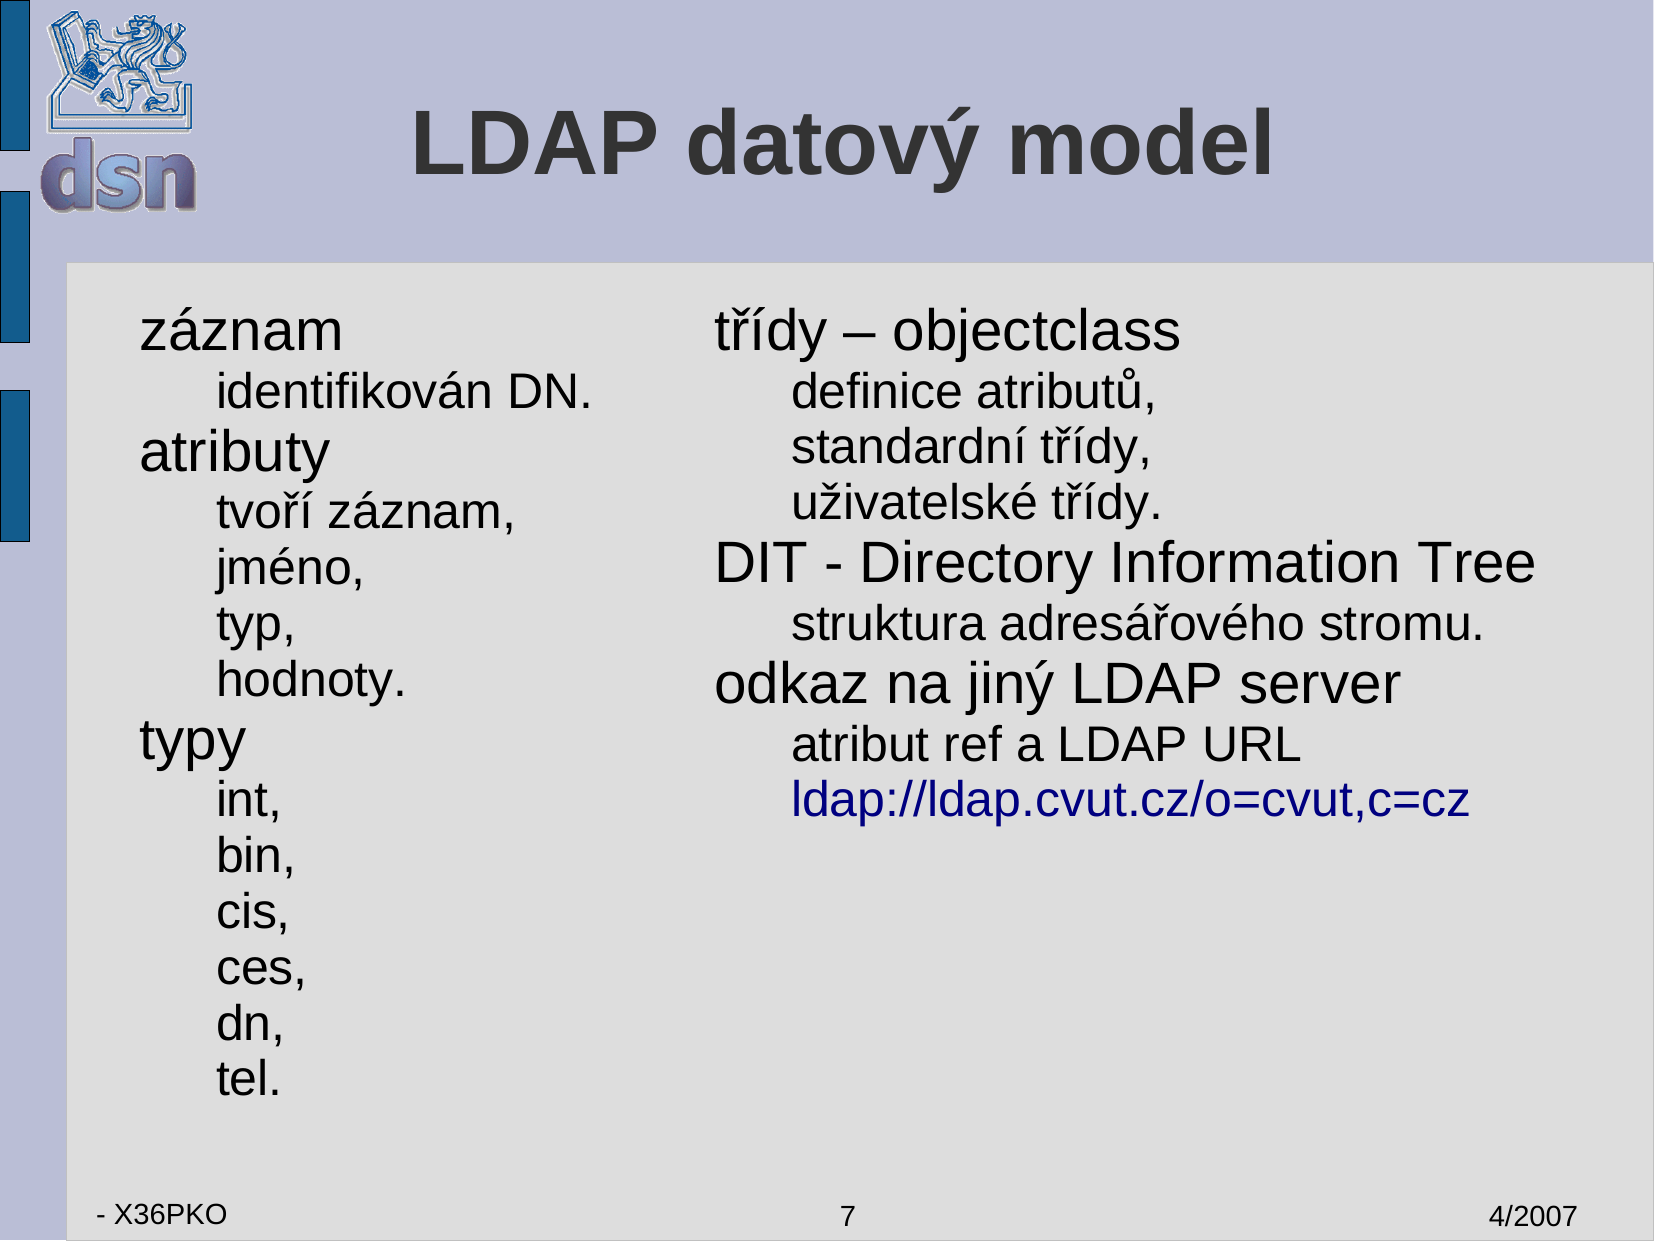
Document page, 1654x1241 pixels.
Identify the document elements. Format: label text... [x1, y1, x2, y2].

list záznam identifikován DN. atributy tvoří záznam, jméno, typ, hodnoty. typy int, bin, cis, ces, dn, tel. [121, 297, 811, 1126]
list třídy – objectclass definice atributů, standardní třídy, uživatelské třídy. DIT - Directory Information Tree struktura adresářového stromu. odkaz na jiný LDAP server atribut ref a LDAP URL ldap://ldap.cvut.cz/o=cvut,c=cz [696, 297, 1619, 1111]
title LDAP datový model [210, 39, 1478, 247]
picture [10, 10, 223, 230]
